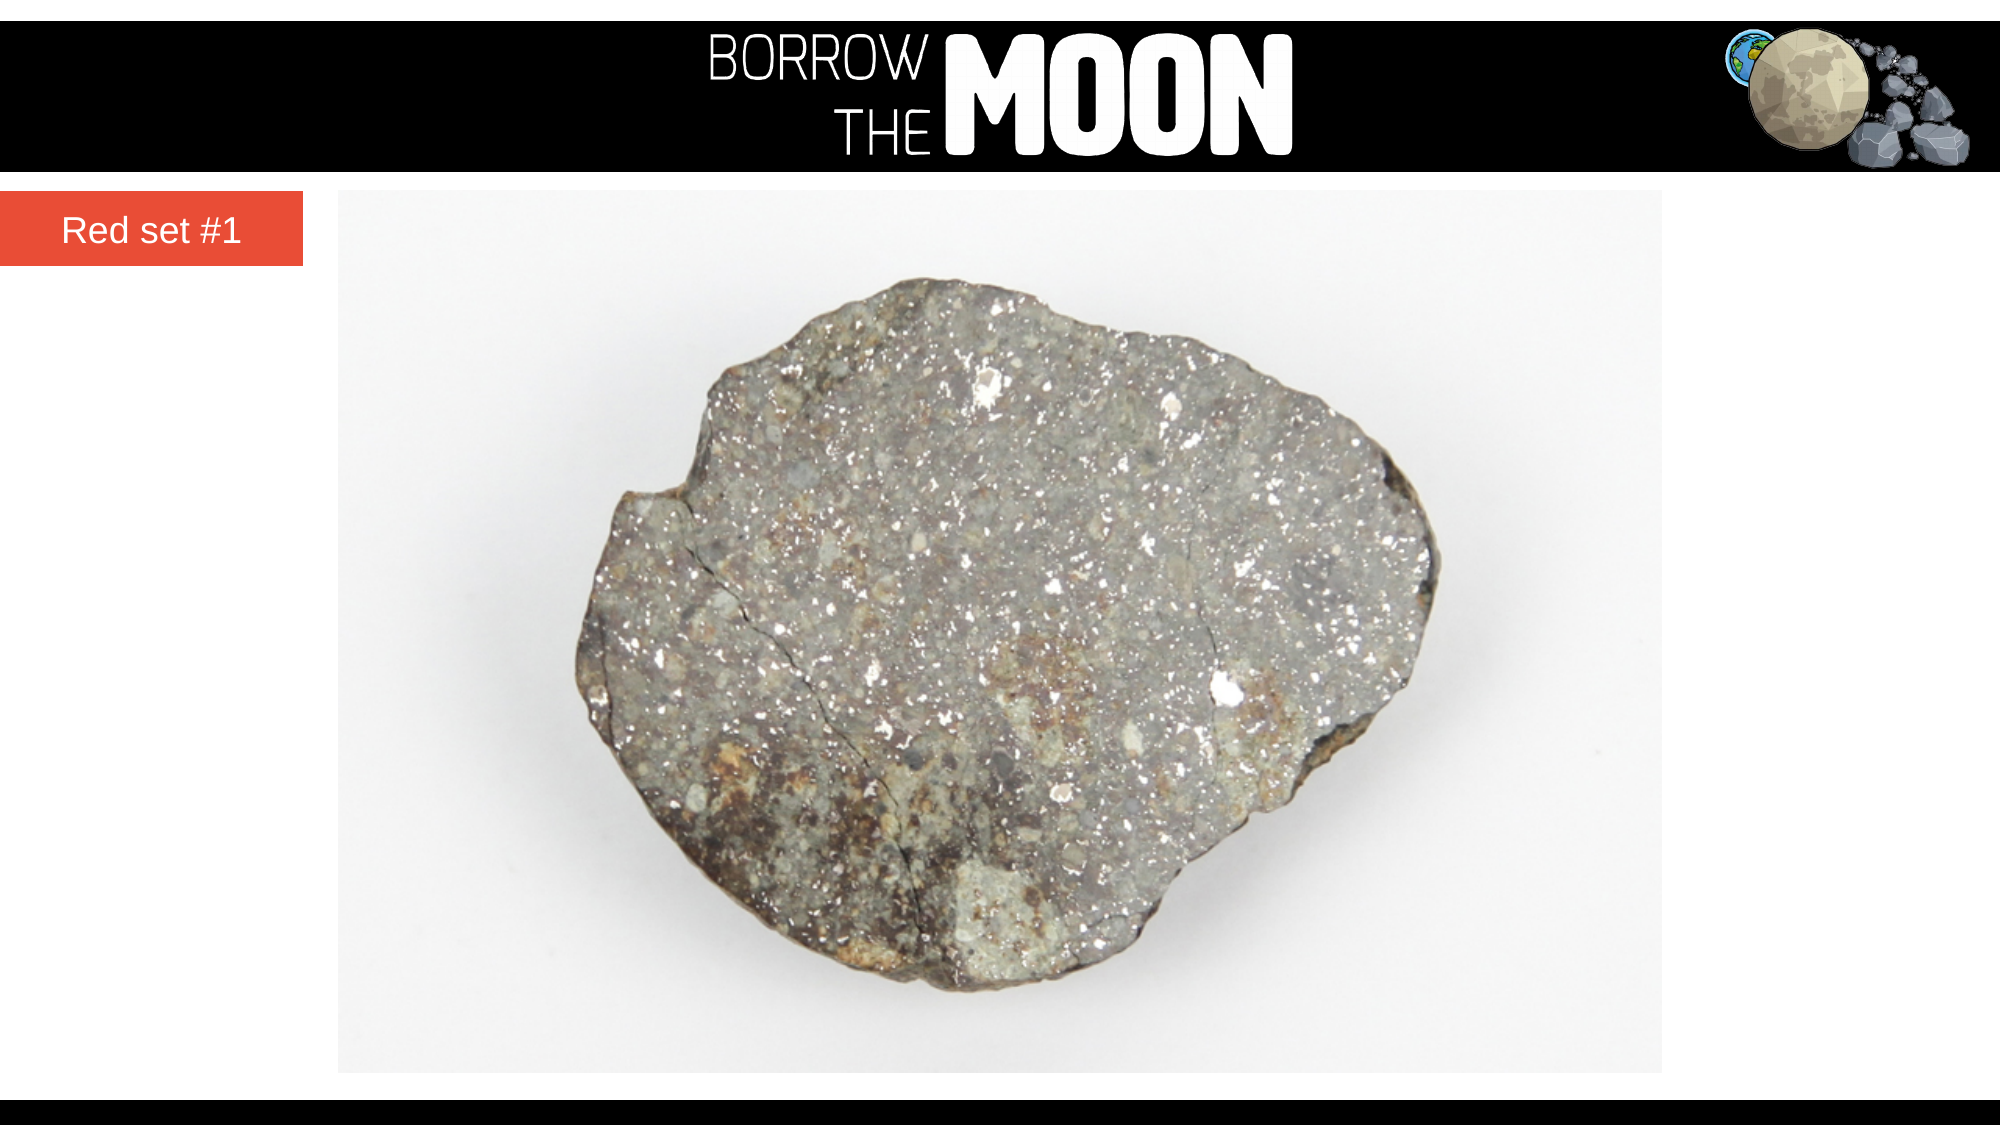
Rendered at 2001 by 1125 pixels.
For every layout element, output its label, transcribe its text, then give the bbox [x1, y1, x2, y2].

picture [338, 190, 1662, 1073]
text_box Red set #1 [0, 191, 303, 266]
